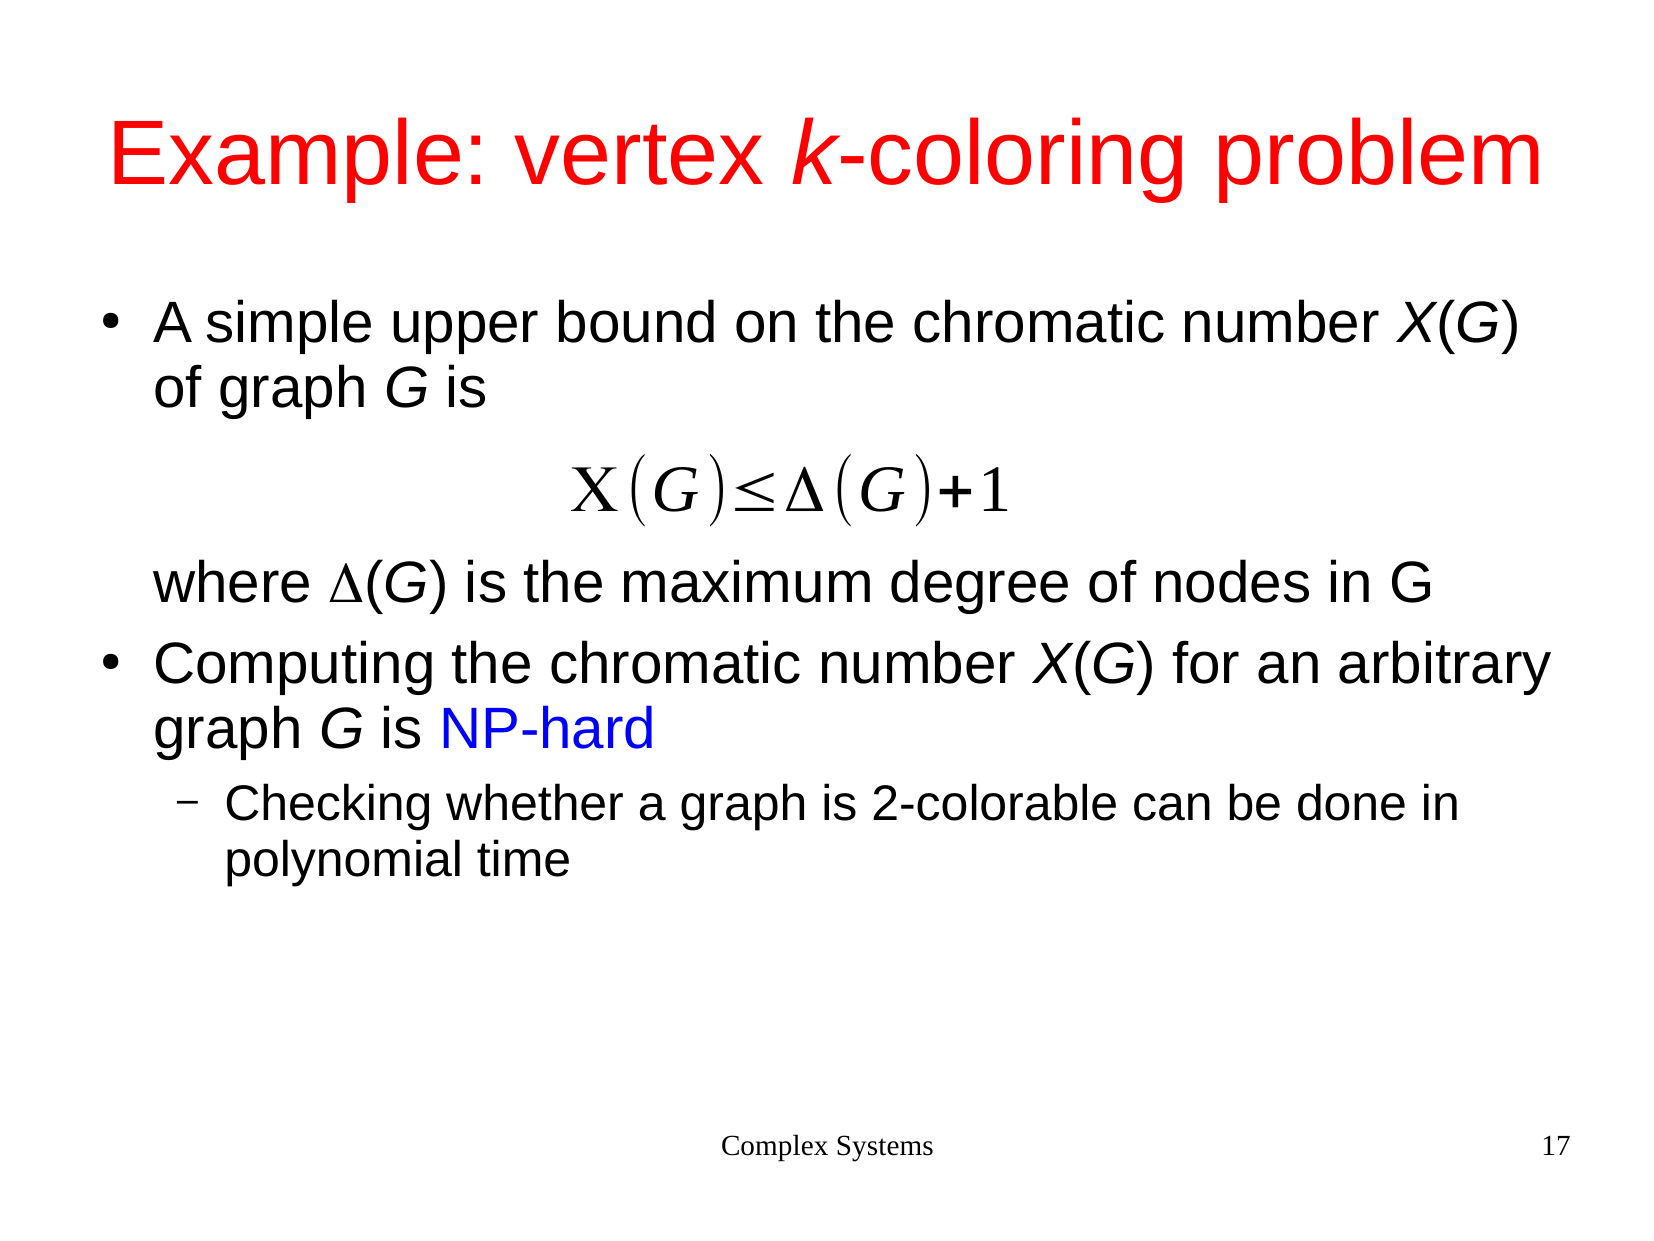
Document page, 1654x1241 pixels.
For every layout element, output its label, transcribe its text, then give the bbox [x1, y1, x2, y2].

title Example: vertex k-coloring problem [82, 49, 1571, 257]
chart [562, 450, 1018, 530]
list A simple upper bound on the chromatic number X(G) of graph G is where D(G) is the maximum degree of nodes in G Computing the chromatic number X(G) for an arbitrary graph G is NP-hard Checking whether a graph is 2-colorable can be done in polynomial time [82, 290, 1571, 1109]
